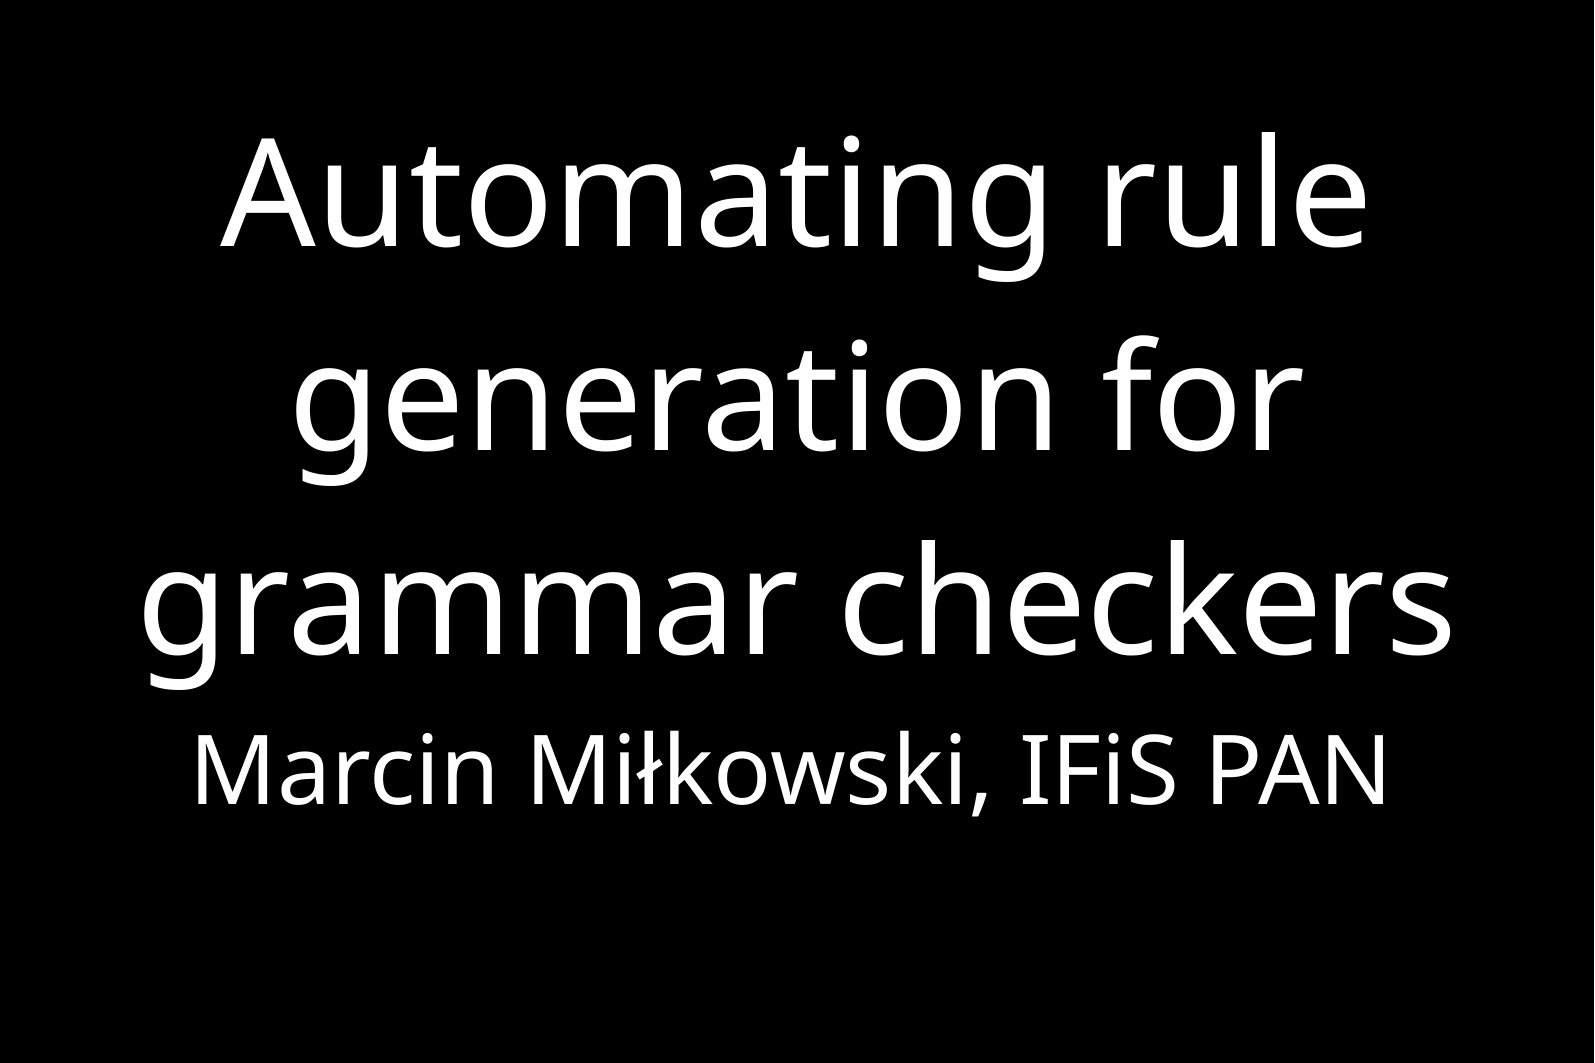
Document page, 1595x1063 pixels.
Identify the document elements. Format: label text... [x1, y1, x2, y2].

title Automating rule generation for grammar checkers [79, 131, 1515, 654]
subtitle Marcin Miłkowski, IFiS PAN [59, 720, 1526, 945]
